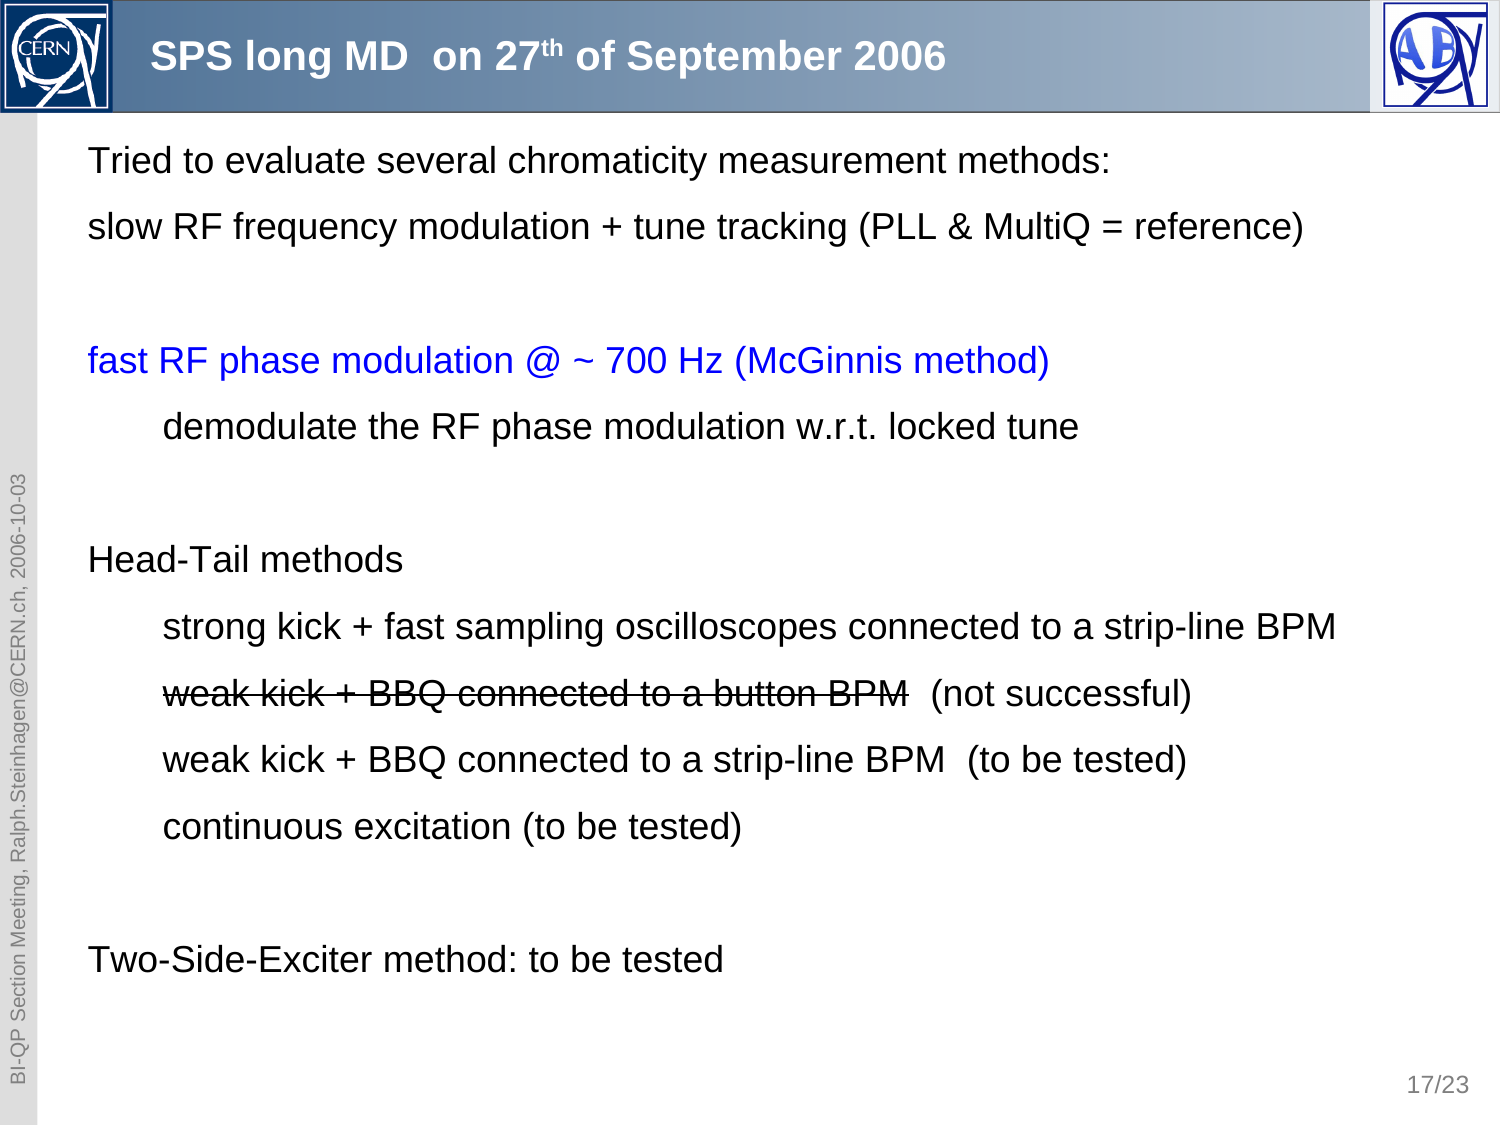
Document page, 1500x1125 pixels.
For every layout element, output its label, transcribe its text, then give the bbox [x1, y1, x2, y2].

title SPS long MD on 27th of September 2006 [150, 0, 1201, 113]
list Tried to evaluate several chromaticity measurement methods: slow RF frequency modulation + tune tracking (PLL & MultiQ = reference) fast RF phase modulation @ ~ 700 Hz (McGinnis method) demodulate the RF phase modulation w.r.t. locked tune Head-Tail methods strong kick + fast sampling oscilloscopes connected to a strip-line BPM weak kick + BBQ connected to a button BPM (not successful) weak kick + BBQ connected to a strip-line BPM (to be tested) continuous excitation (to be tested) Two-Side-Exciter method: to be tested [87, 137, 1438, 1030]
picture [0, 0, 113, 113]
picture [1382, 1, 1489, 108]
